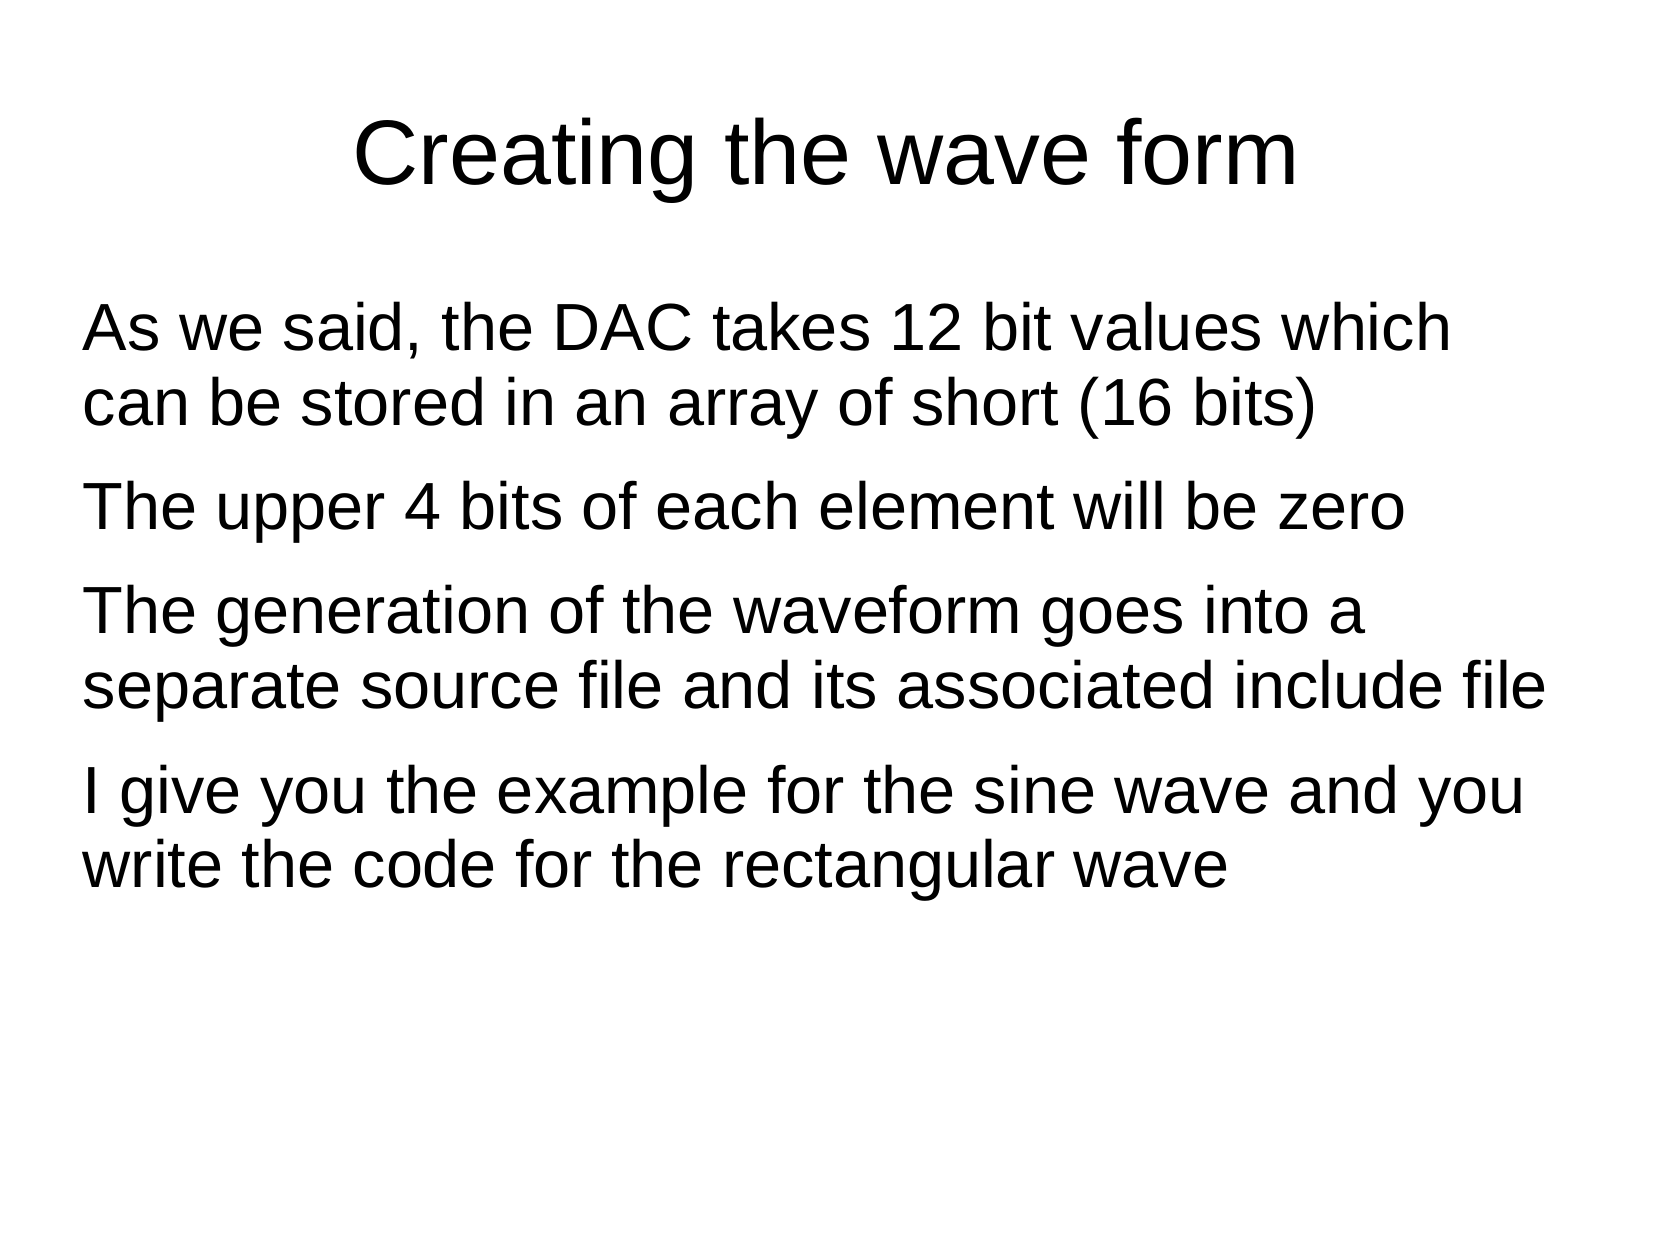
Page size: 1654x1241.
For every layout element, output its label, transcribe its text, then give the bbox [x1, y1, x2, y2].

title Creating the wave form [82, 49, 1571, 257]
list As we said, the DAC takes 12 bit values which can be stored in an array of short (16 bits) The upper 4 bits of each element will be zero The generation of the waveform goes into a separate source file and its associated include file I give you the example for the sine wave and you write the code for the rectangular wave [82, 290, 1571, 1010]
